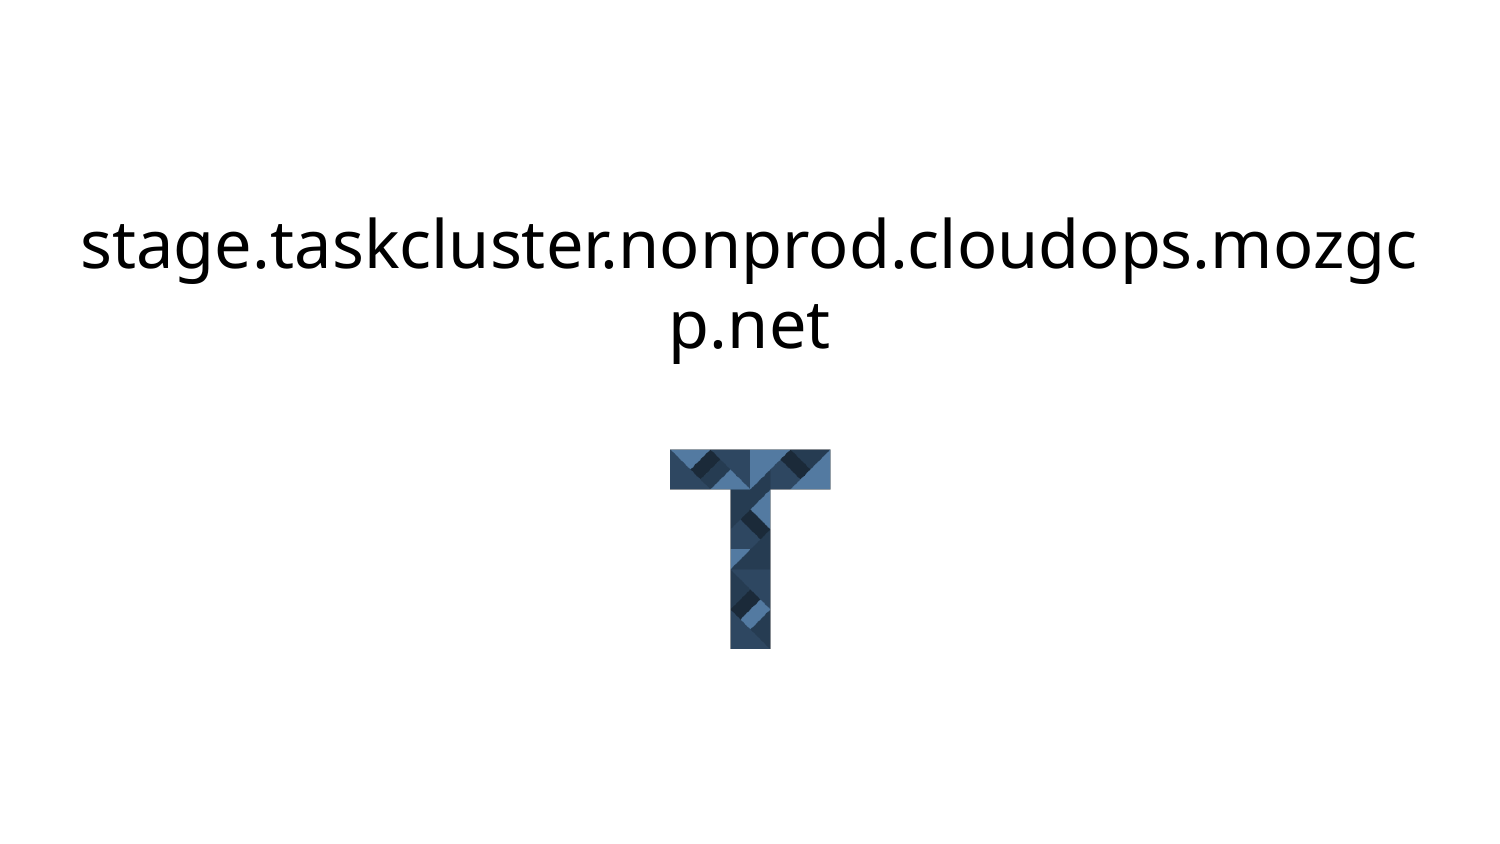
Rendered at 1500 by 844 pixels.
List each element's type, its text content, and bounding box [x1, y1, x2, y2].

title stage.taskcluster.nonprod.cloudops.mozgcp.net [51, 213, 1449, 352]
picture [622, 421, 878, 677]
